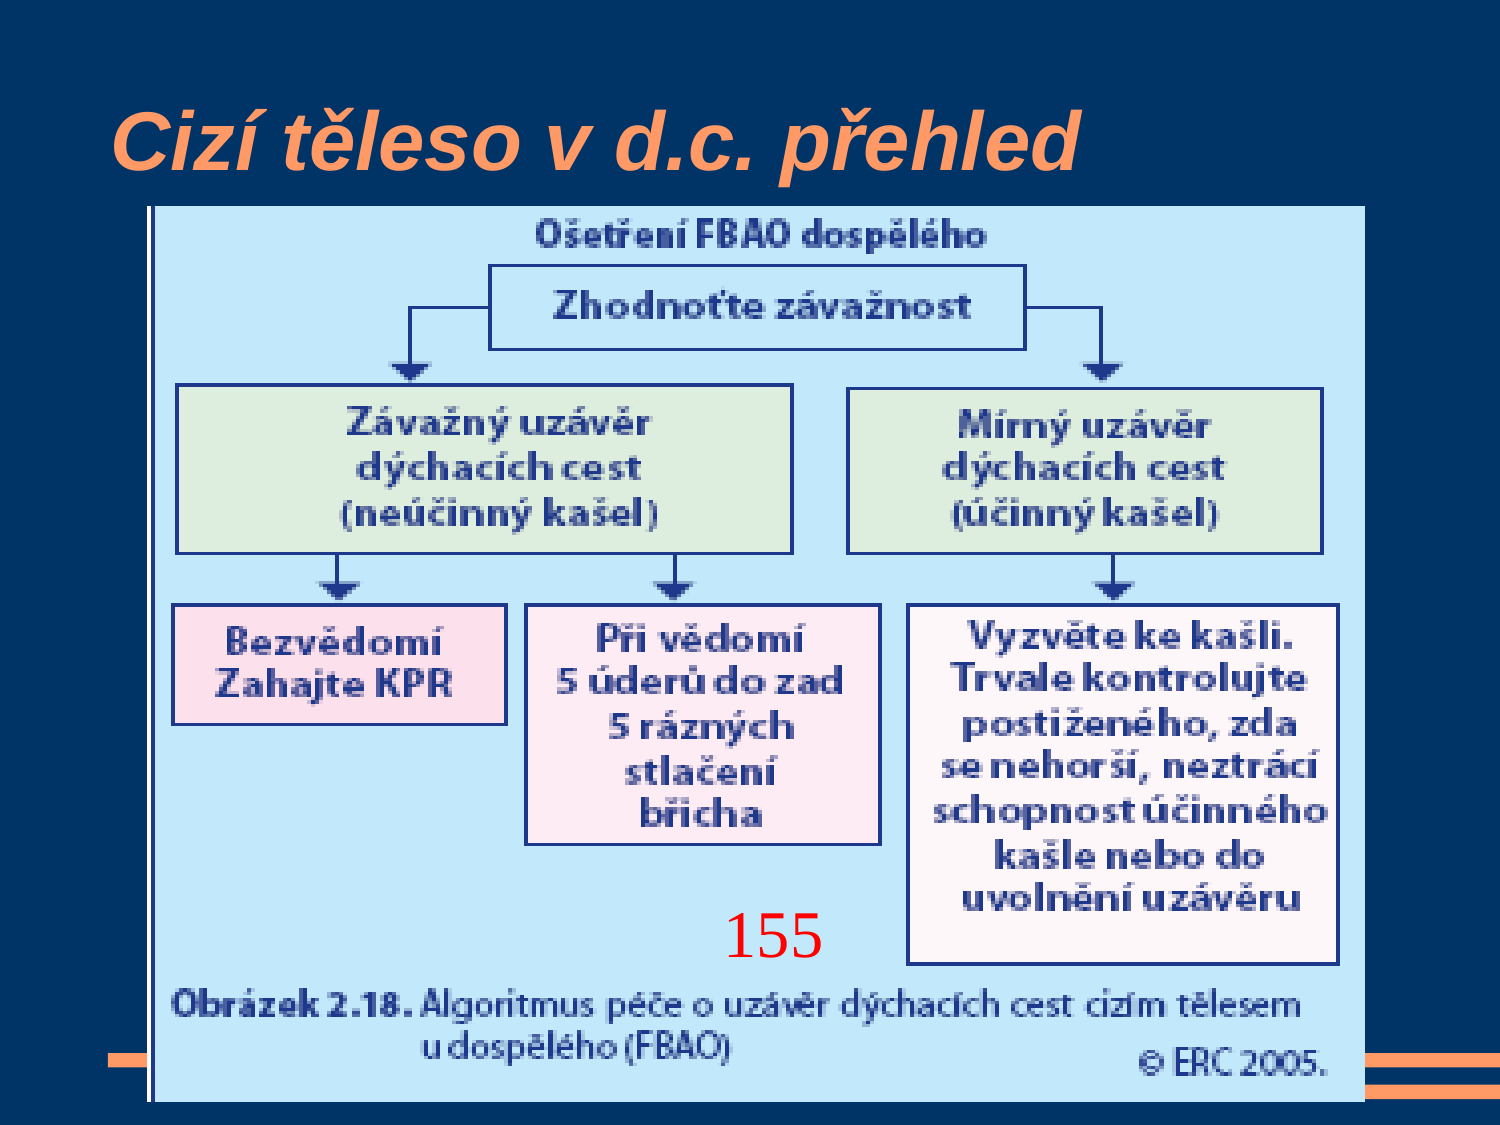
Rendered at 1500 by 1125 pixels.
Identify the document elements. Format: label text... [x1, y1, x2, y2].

title Cizí těleso v d.c. přehled [110, 36, 1392, 236]
picture [147, 206, 1365, 1102]
text_box 155 [708, 885, 839, 1064]
